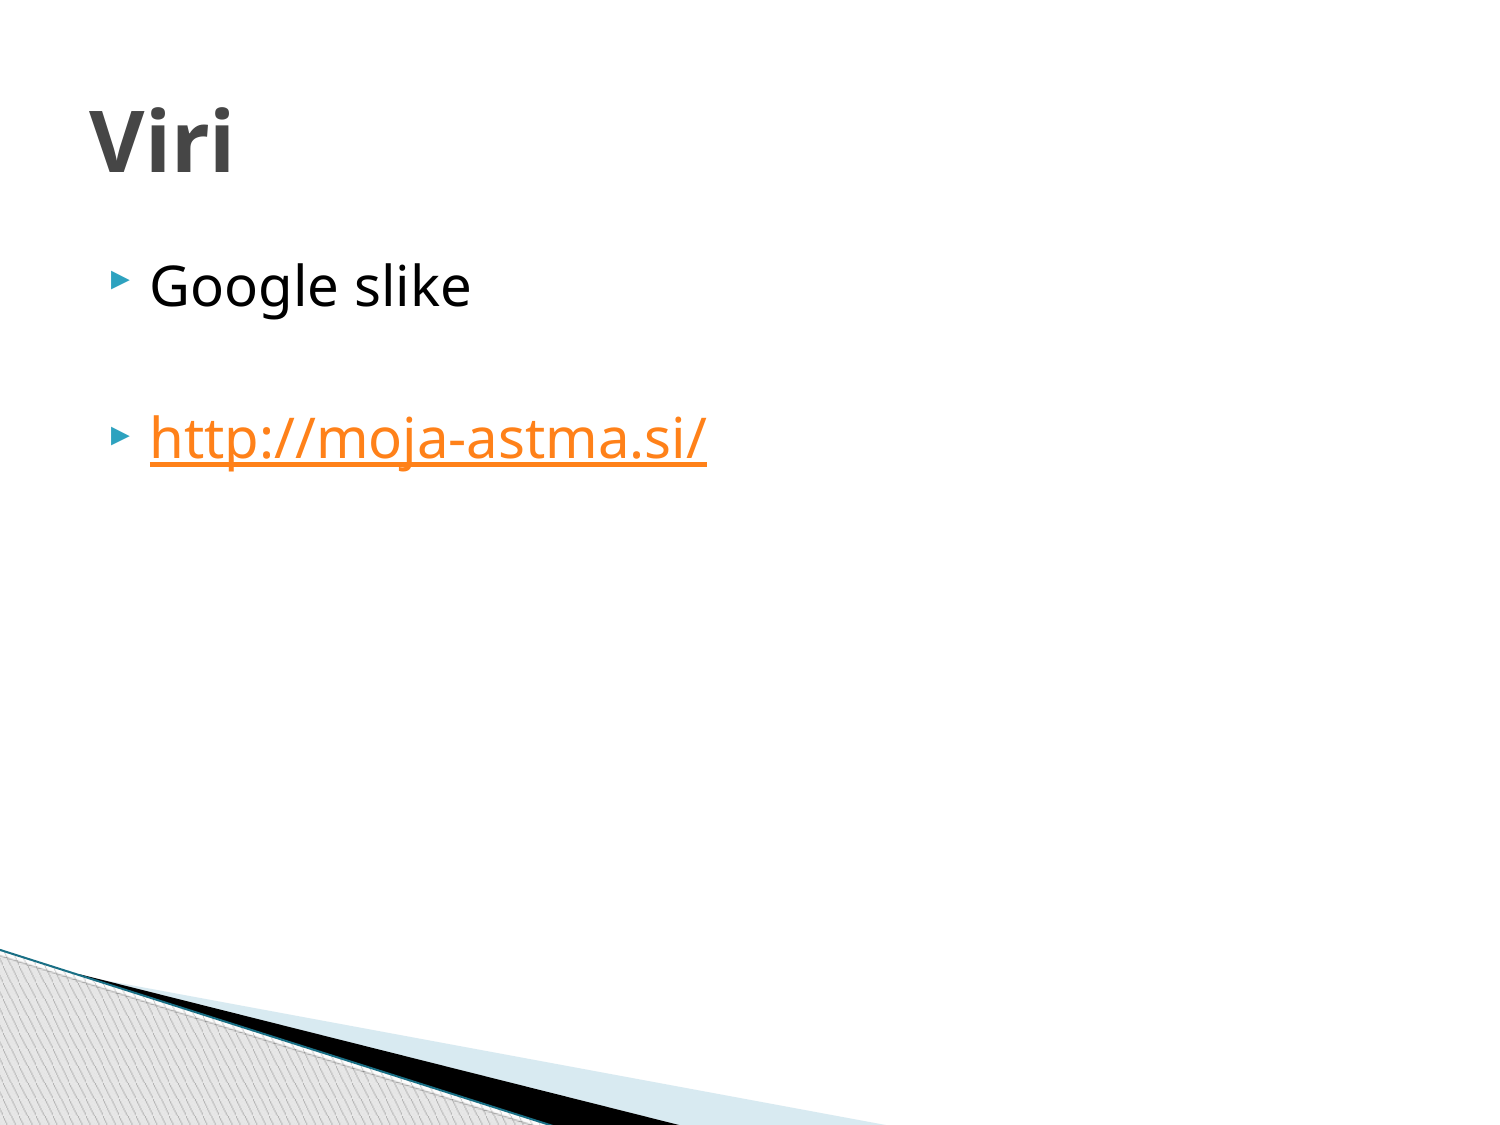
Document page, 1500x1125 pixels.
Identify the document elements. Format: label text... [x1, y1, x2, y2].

list Google slike http://moja-astma.si/ [75, 242, 1425, 986]
title Viri [75, 45, 1425, 233]
